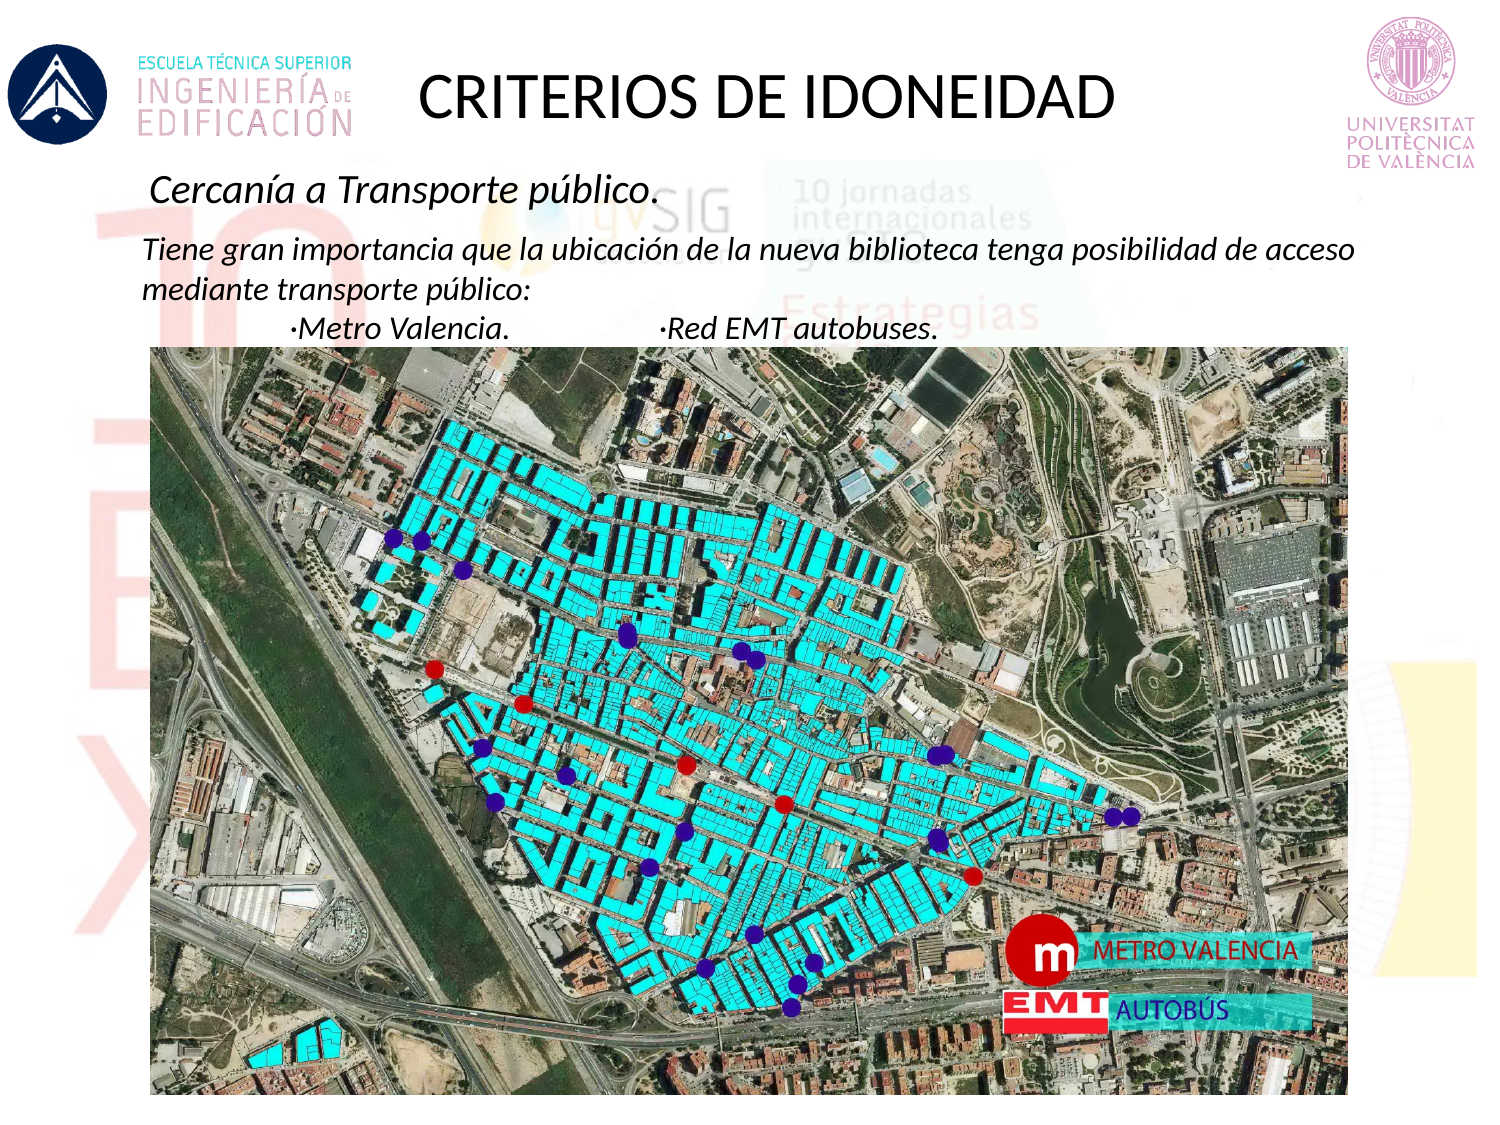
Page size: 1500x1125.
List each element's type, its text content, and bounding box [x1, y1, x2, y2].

text_box Tiene gran importancia que la ubicación de la nueva biblioteca tenga posibilidad de acceso mediante transporte público: ·Metro Valencia. ·Red EMT autobuses. [52, 219, 1447, 395]
text_box Cercanía a Transporte público. [51, 154, 1447, 219]
text_box CRITERIOS DE IDONEIDAD [288, 44, 1248, 140]
picture [0, 0, 1491, 1125]
